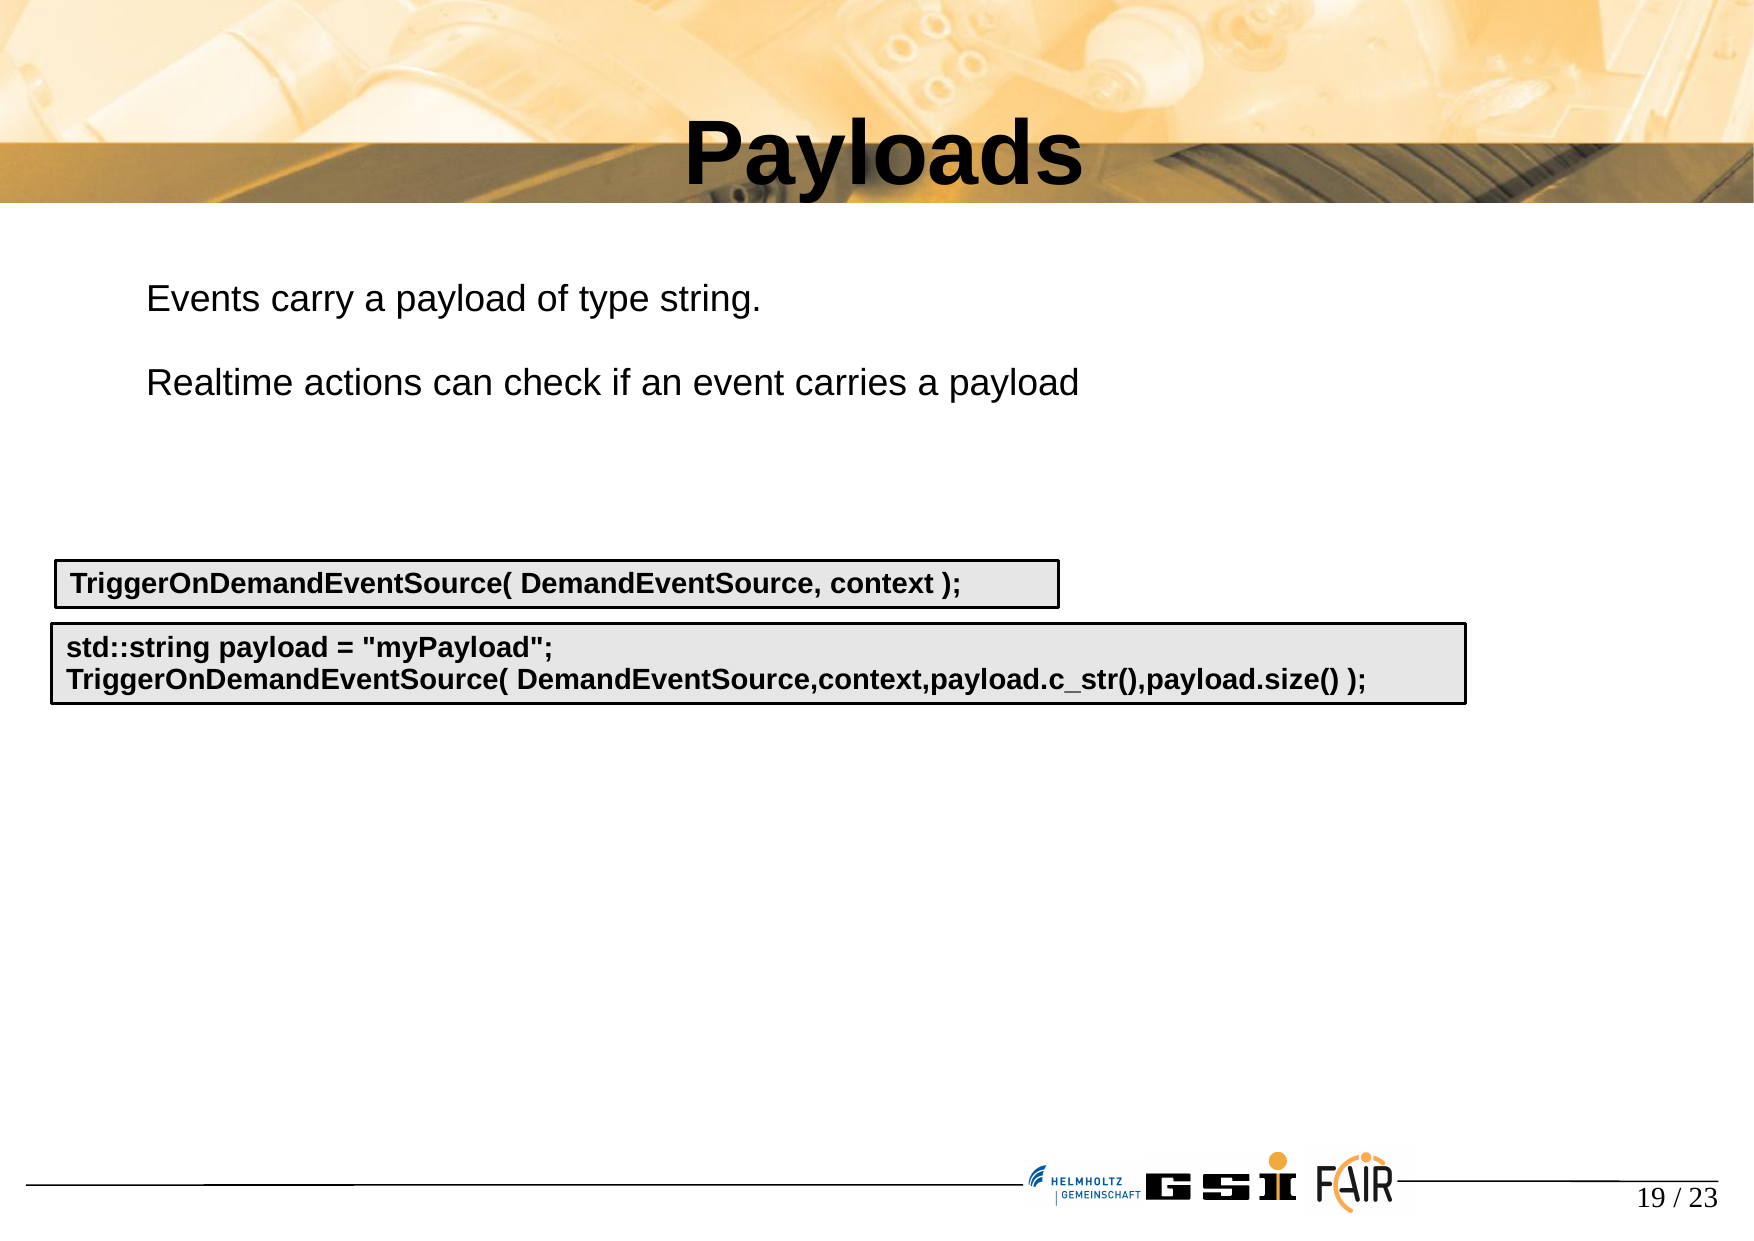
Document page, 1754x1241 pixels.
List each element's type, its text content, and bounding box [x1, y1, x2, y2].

text_box TriggerOnDemandEventSource( DemandEventSource, context ); [55, 560, 1059, 608]
text_box Events carry a payload of type string. Realtime actions can check if an event carries a payload [131, 270, 1096, 537]
picture [0, 0, 1754, 205]
picture [1305, 1144, 1414, 1215]
title Payloads [180, 56, 1590, 250]
picture [1023, 1152, 1296, 1210]
text_box std::string payload = "myPayload"; TriggerOnDemandEventSource( DemandEventSource,context,payload.c_str(),payload.size() ); [51, 623, 1466, 704]
